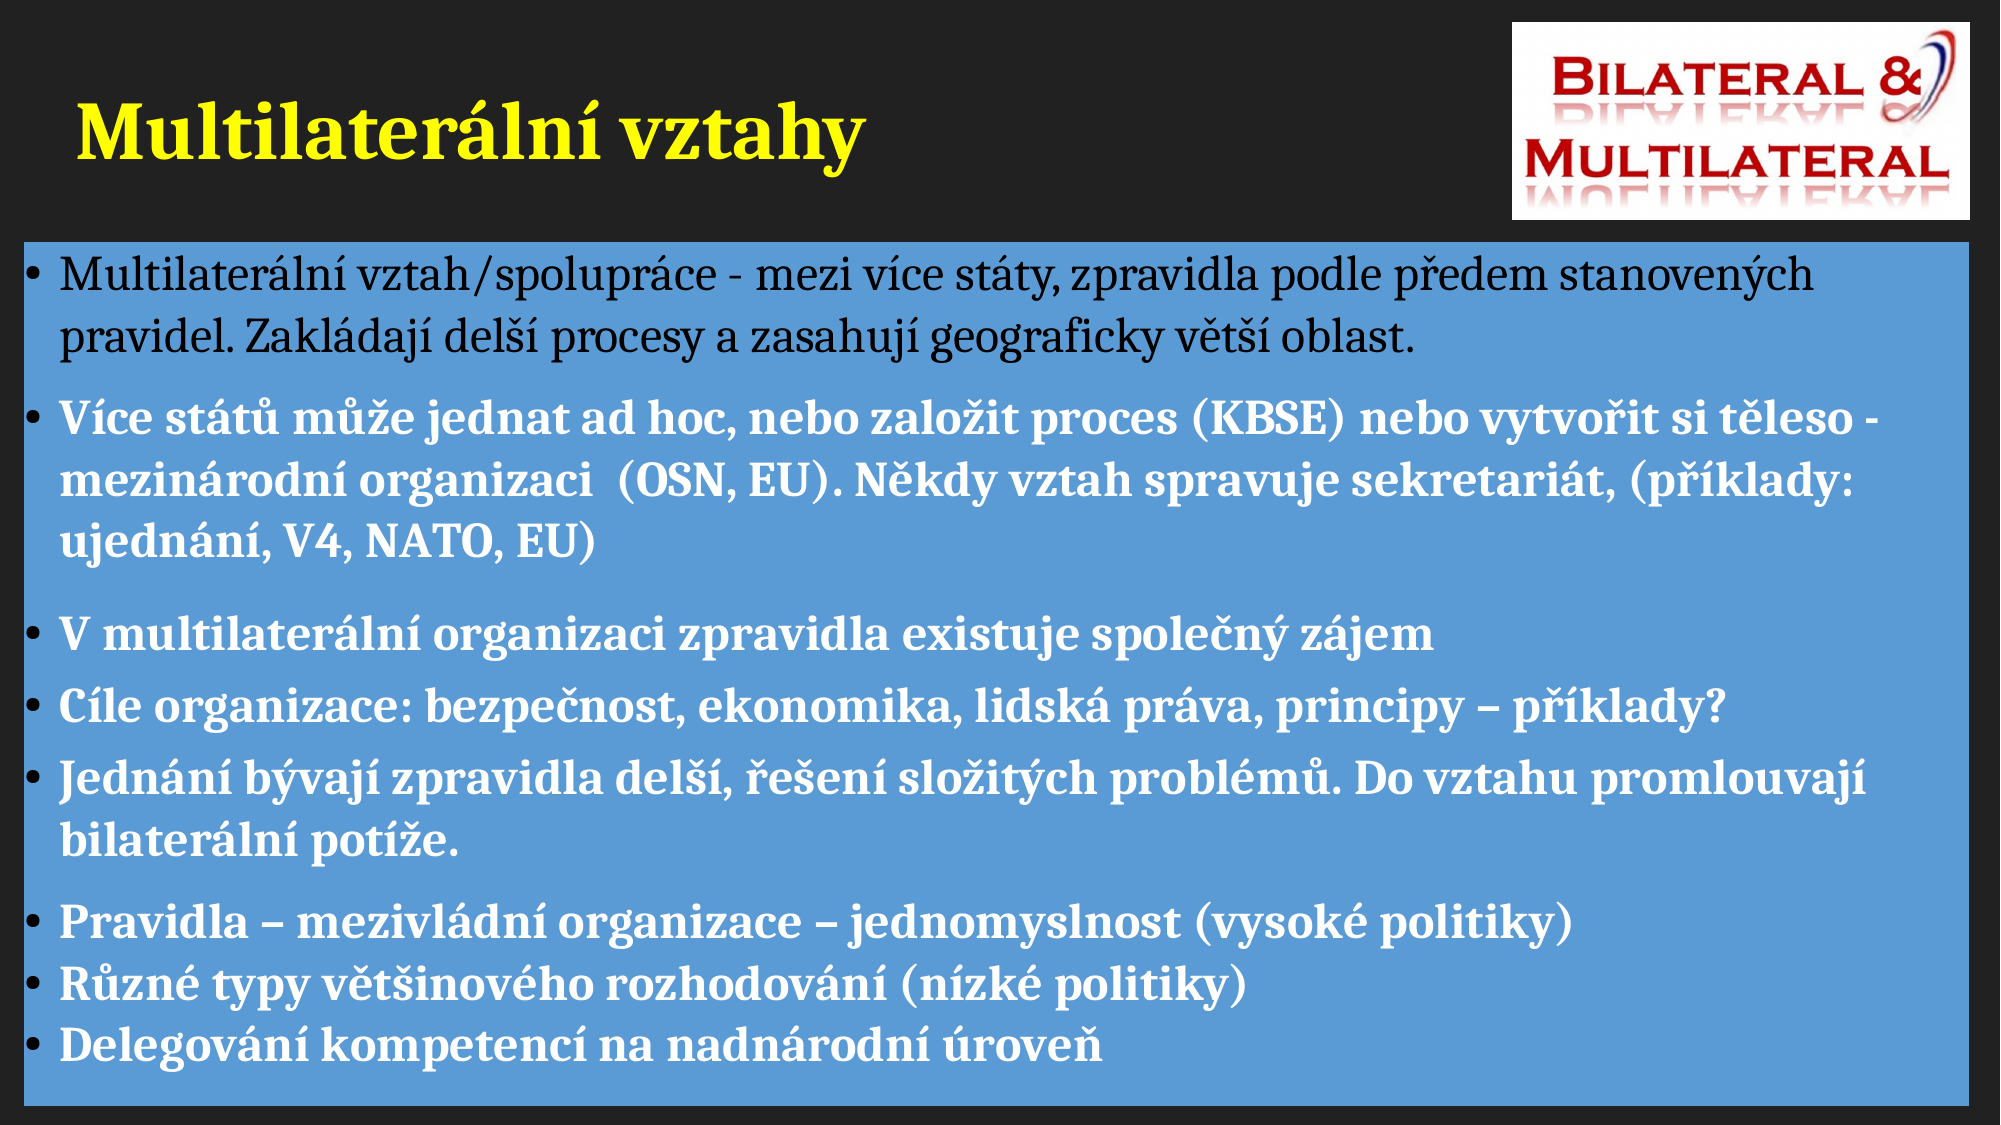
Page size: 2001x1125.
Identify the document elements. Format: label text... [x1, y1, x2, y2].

picture [1512, 22, 1970, 220]
text_box Multilaterální vztahy [60, 69, 883, 184]
table_header Multilaterální vztah/spolupráce - mezi více státy, zpravidla podle předem stanovených pravidel. Zakládají delší procesy a zasahují geograficky větší oblast. [24, 242, 1969, 386]
table_cell Jednání bývají zpravidla delší, řešení složitých problémů. Do vztahu promlouvají bilaterální potíže. [24, 746, 1969, 890]
table_cell Cíle organizace: bezpečnost, ekonomika, lidská práva, principy – příklady? [24, 674, 1969, 746]
table_cell V multilaterální organizaci zpravidla existuje společný zájem [24, 602, 1969, 674]
table_cell Pravidla – mezivládní organizace – jednomyslnost (vysoké politiky) Různé typy většinového rozhodování (nízké politiky) Delegování kompetencí na nadnárodní úroveň [24, 890, 1969, 1106]
table_cell Více států může jednat ad hoc, nebo založit proces (KBSE) nebo vytvořit si těleso - mezinárodní organizaci (OSN, EU). Někdy vztah spravuje sekretariát, (příklady: ujednání, V4, NATO, EU) [24, 386, 1969, 602]
